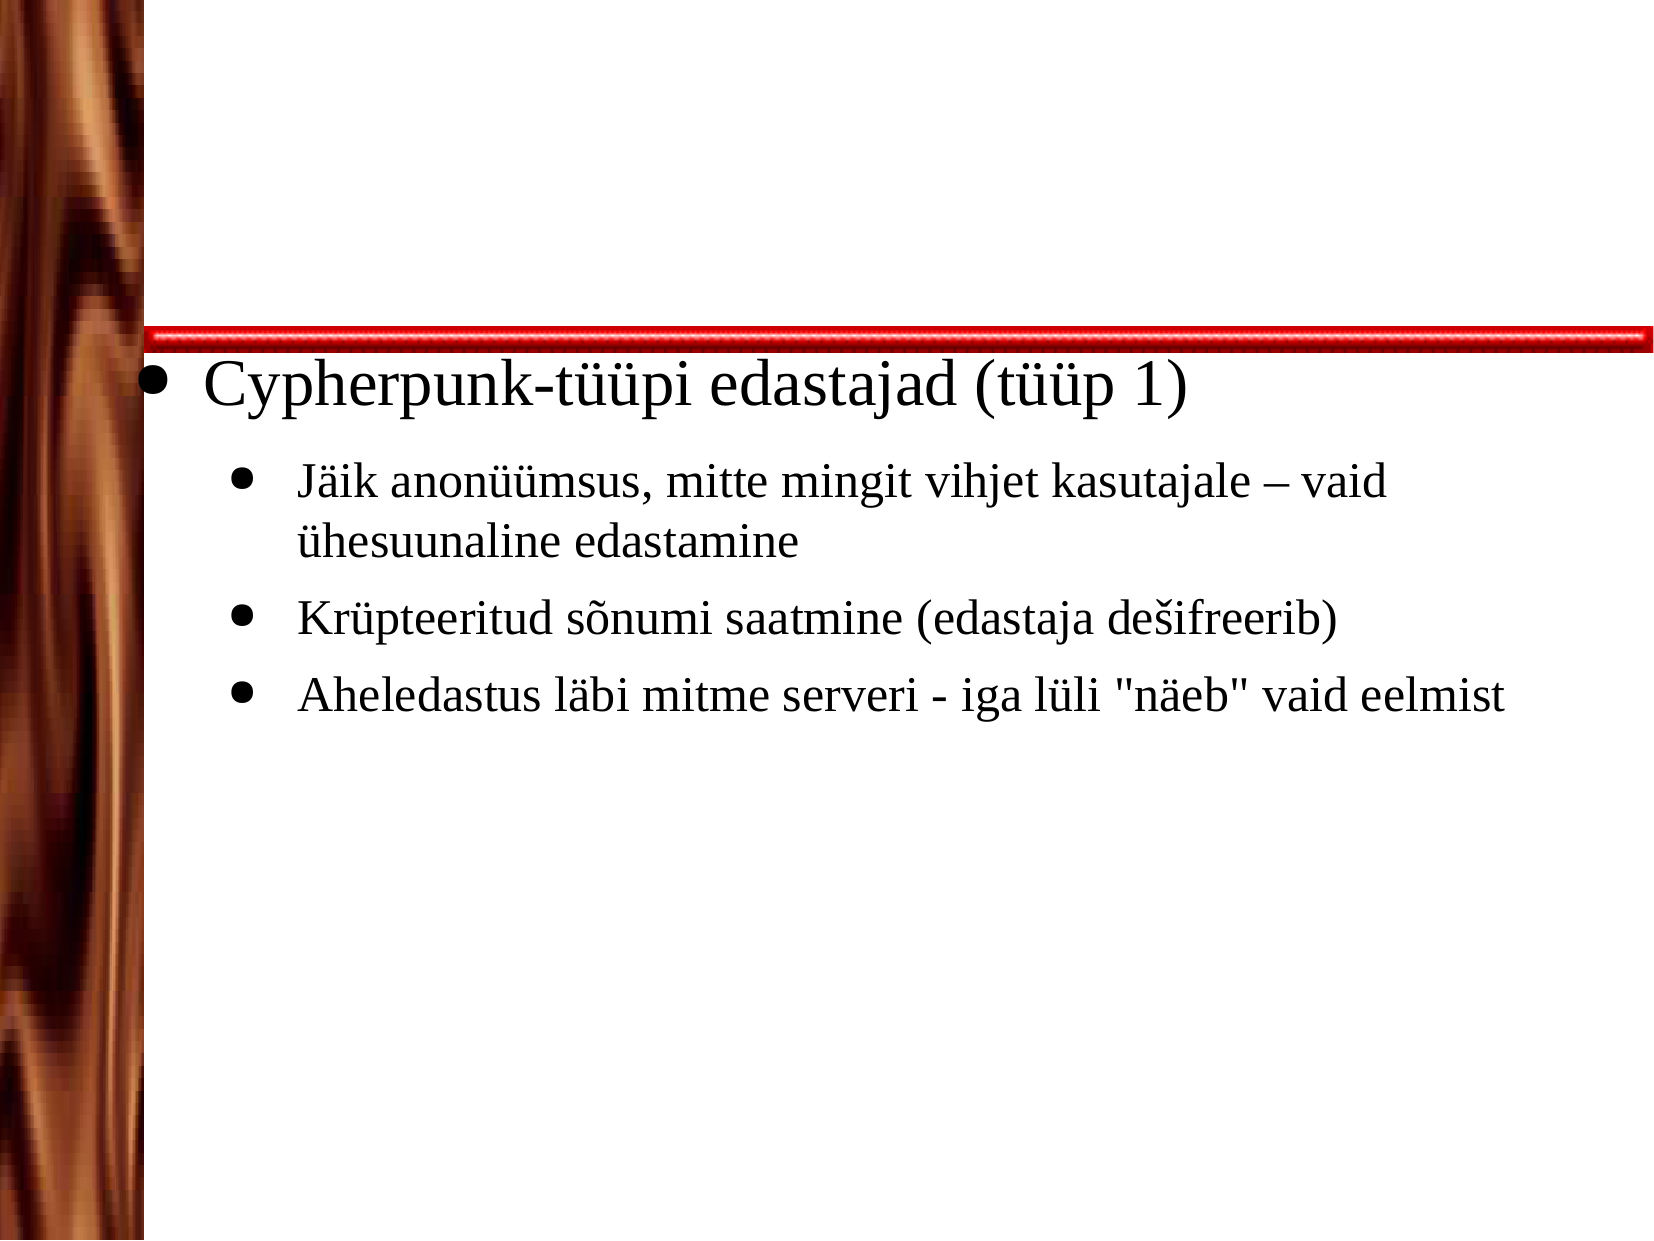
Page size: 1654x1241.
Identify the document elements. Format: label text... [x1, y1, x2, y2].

picture [0, 0, 1654, 1240]
list Cypherpunk-tüüpi edastajad (tüüp 1) Jäik anonüümsus, mitte mingit vihjet kasutajale – vaid ühesuunaline edastamine Krüpteeritud sõnumi saatmine (edastaja dešifreerib) Aheledastus läbi mitme serveri - iga lüli "näeb" vaid eelmist [121, 344, 1534, 1126]
